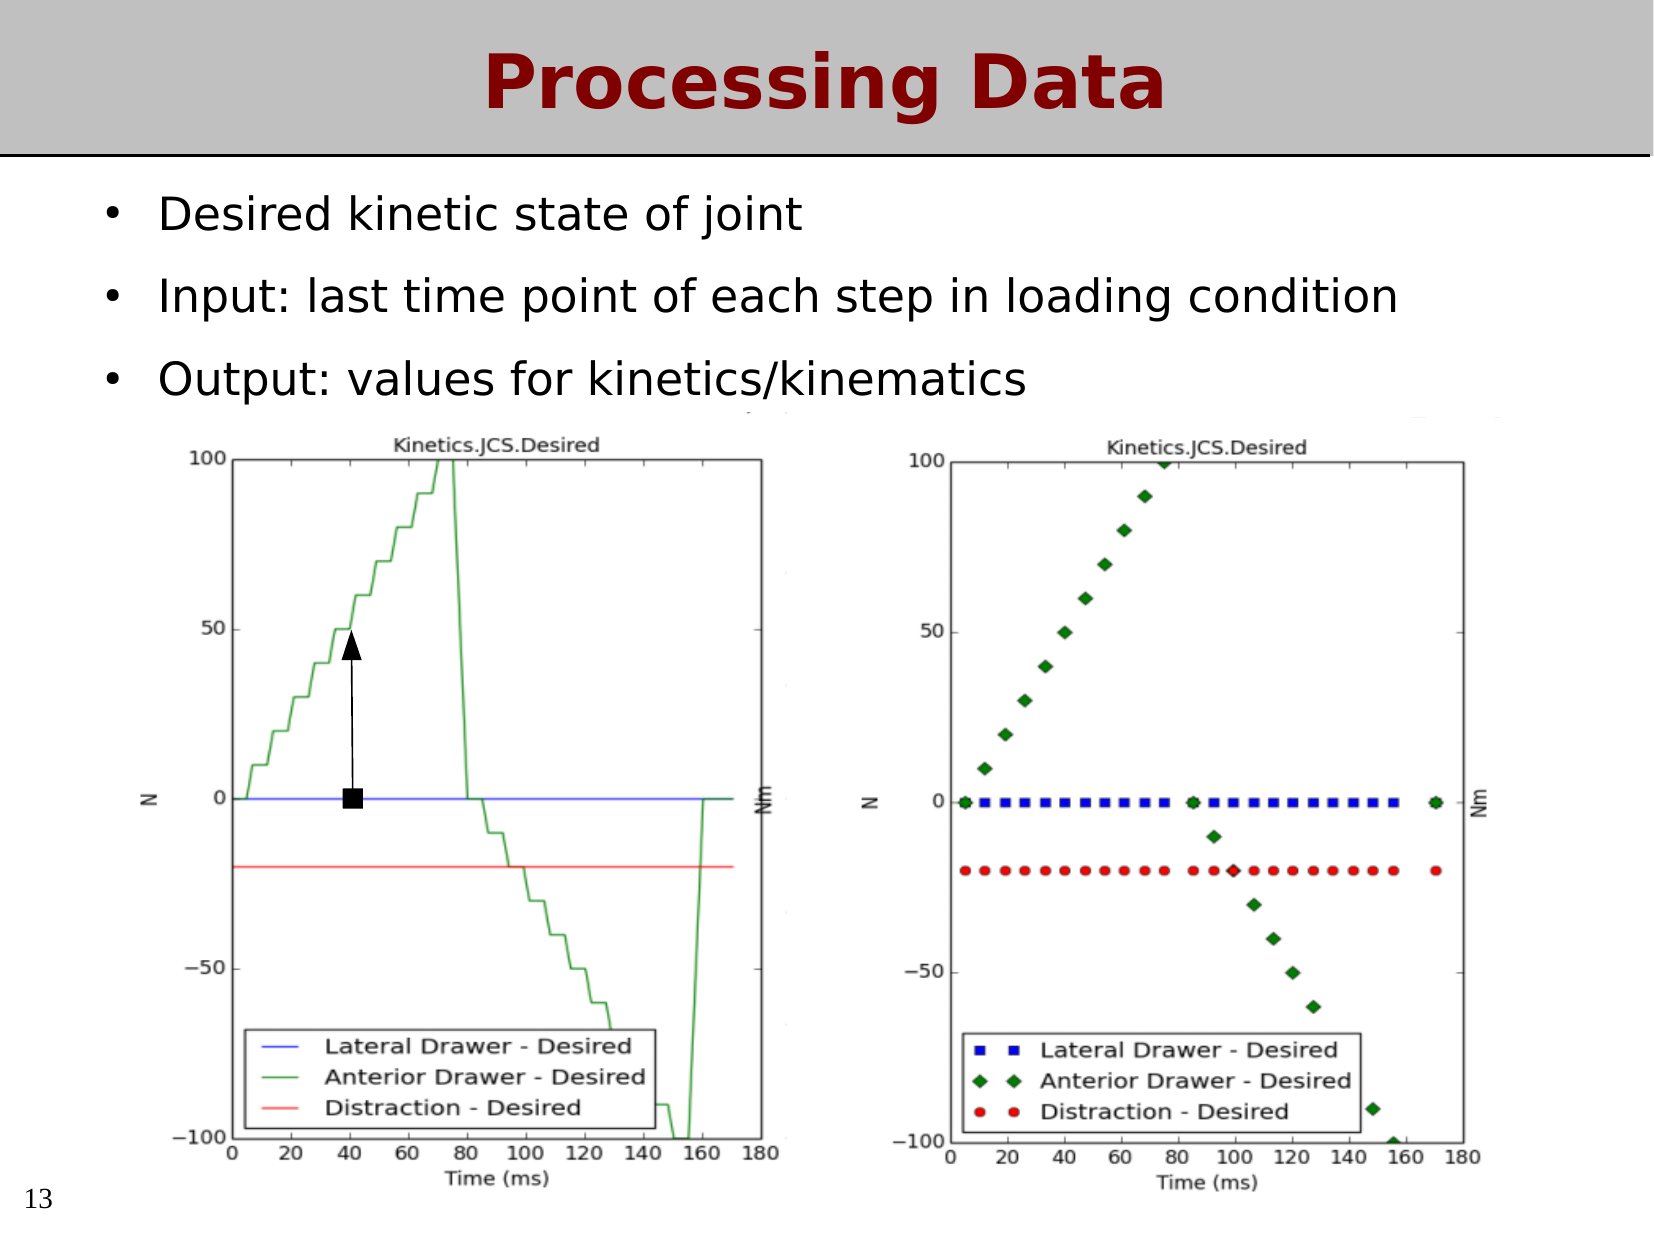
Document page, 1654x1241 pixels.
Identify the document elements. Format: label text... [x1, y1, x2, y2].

text_box [0, 0, 1654, 156]
picture [131, 412, 787, 1201]
list Desired kinetic state of joint Input: last time point of each step in loading condition Output: values for kinetics/kinematics [86, 187, 1576, 907]
text_box Processing Data [0, 31, 1651, 134]
picture [824, 417, 1501, 1201]
